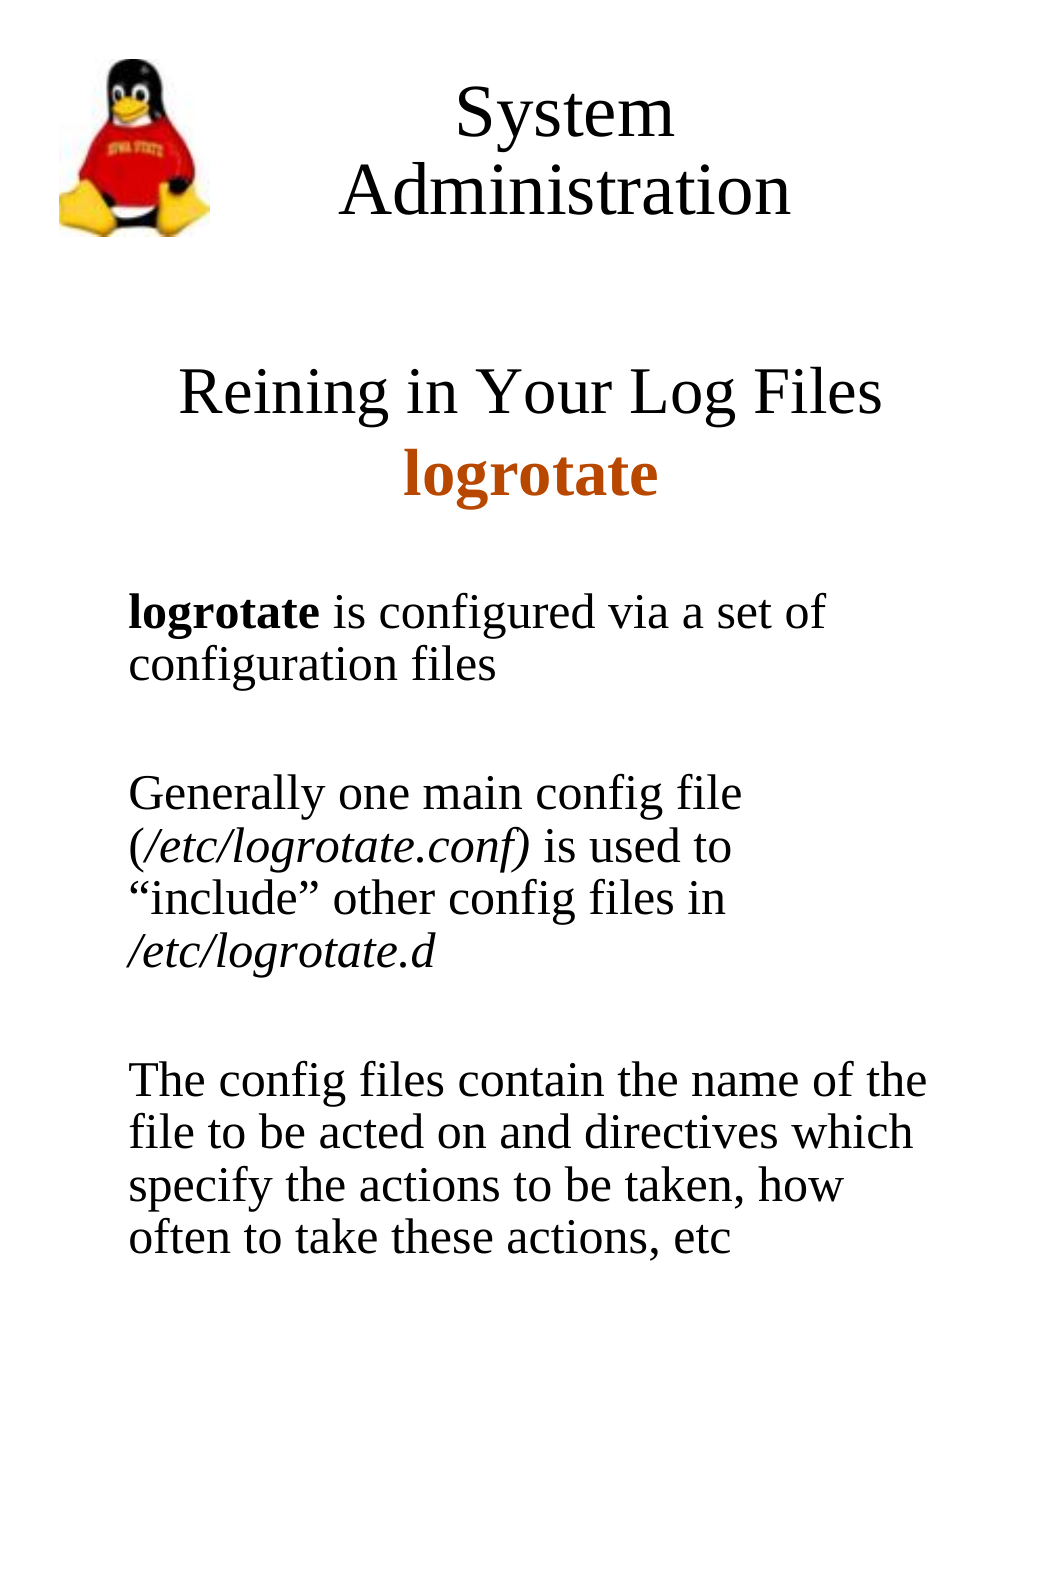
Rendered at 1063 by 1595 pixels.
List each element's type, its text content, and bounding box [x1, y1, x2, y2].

subtitle Reining in Your Log Files logrotate logrotate is configured via a set of configuration files Generally one main config file (/etc/logrotate.conf) is used to “include” other config files in /etc/logrotate.d The config files contain the name of the file to be acted on and directives which specify the actions to be taken, how often to take these actions, etc [128, 149, 936, 1595]
picture [59, 59, 210, 237]
title System Administration [237, 41, 893, 149]
